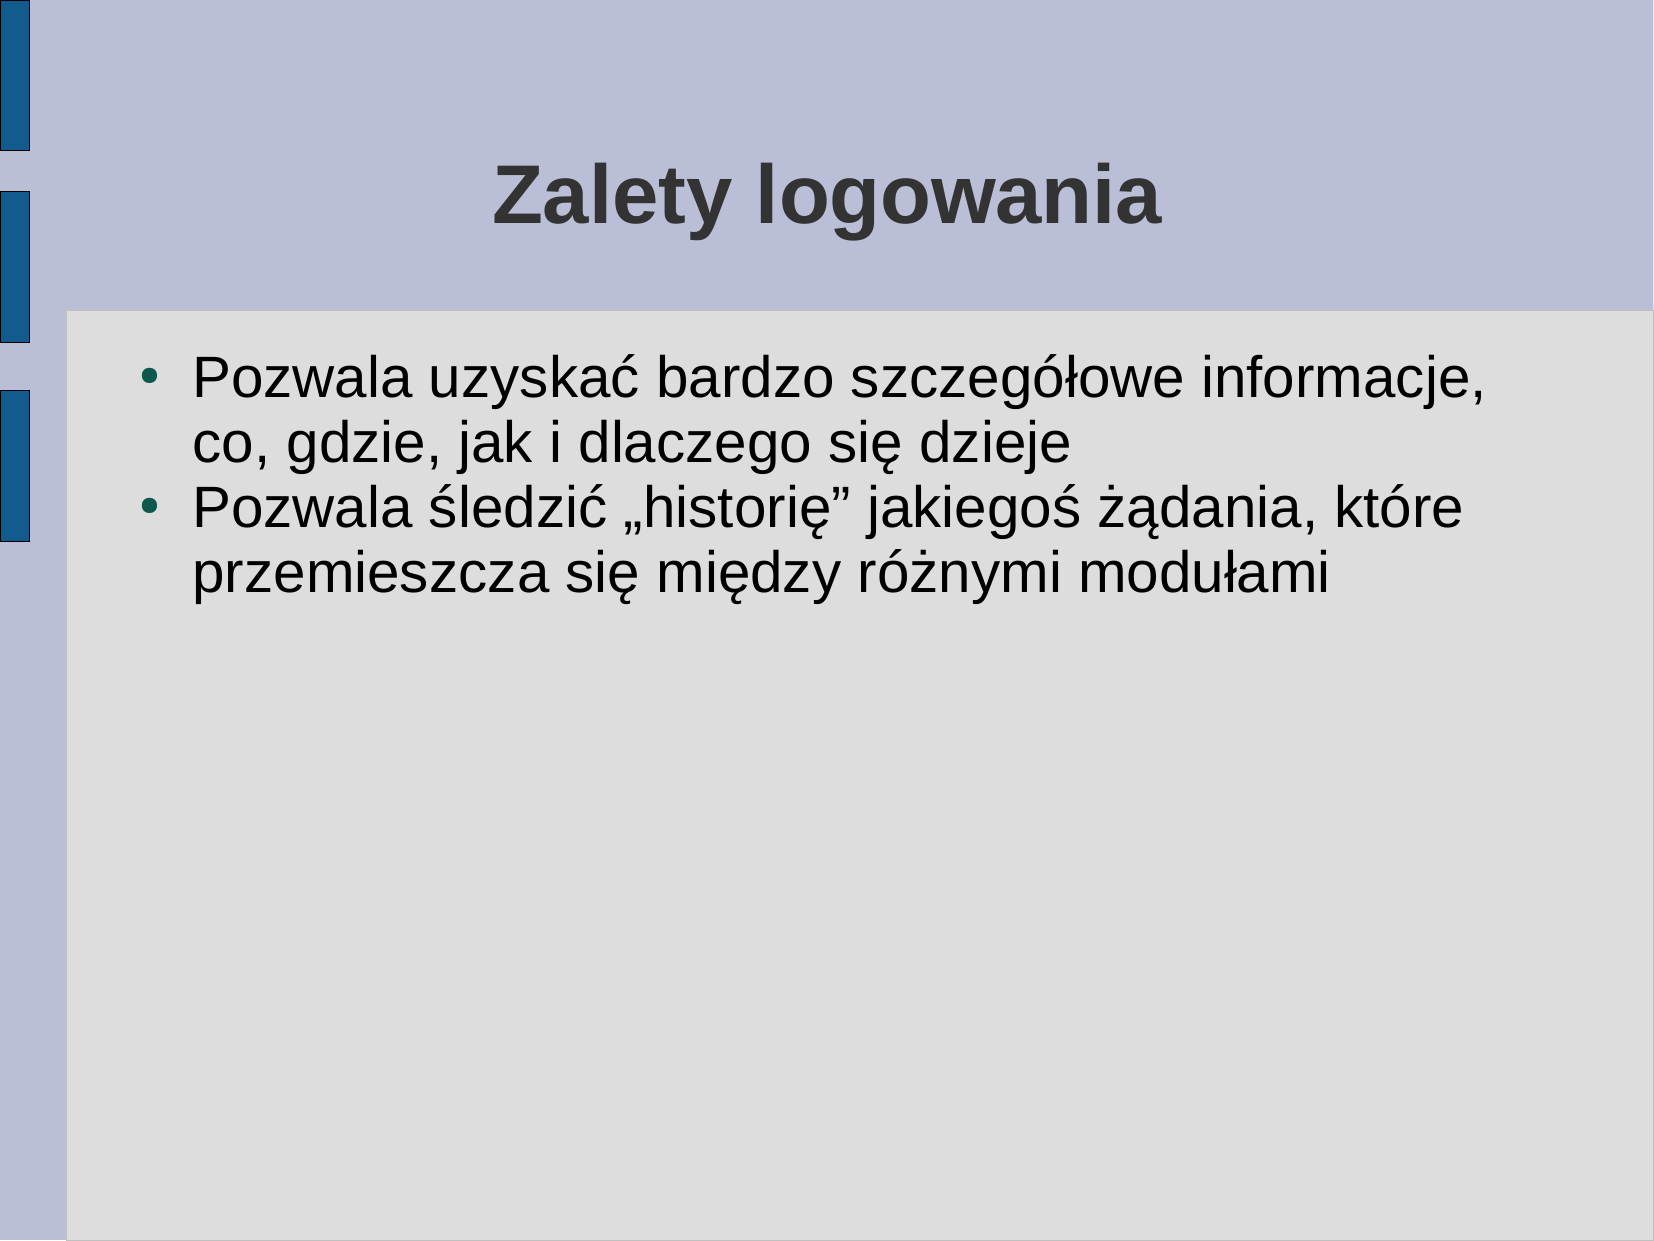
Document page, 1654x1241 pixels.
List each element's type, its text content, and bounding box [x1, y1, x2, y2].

list Pozwala uzyskać bardzo szczegółowe informacje, co, gdzie, jak i dlaczego się dzieje Pozwala śledzić „historię” jakiegoś żądania, które przemieszcza się między różnymi modułami [121, 344, 1534, 1127]
title Zalety logowania [121, 91, 1534, 299]
